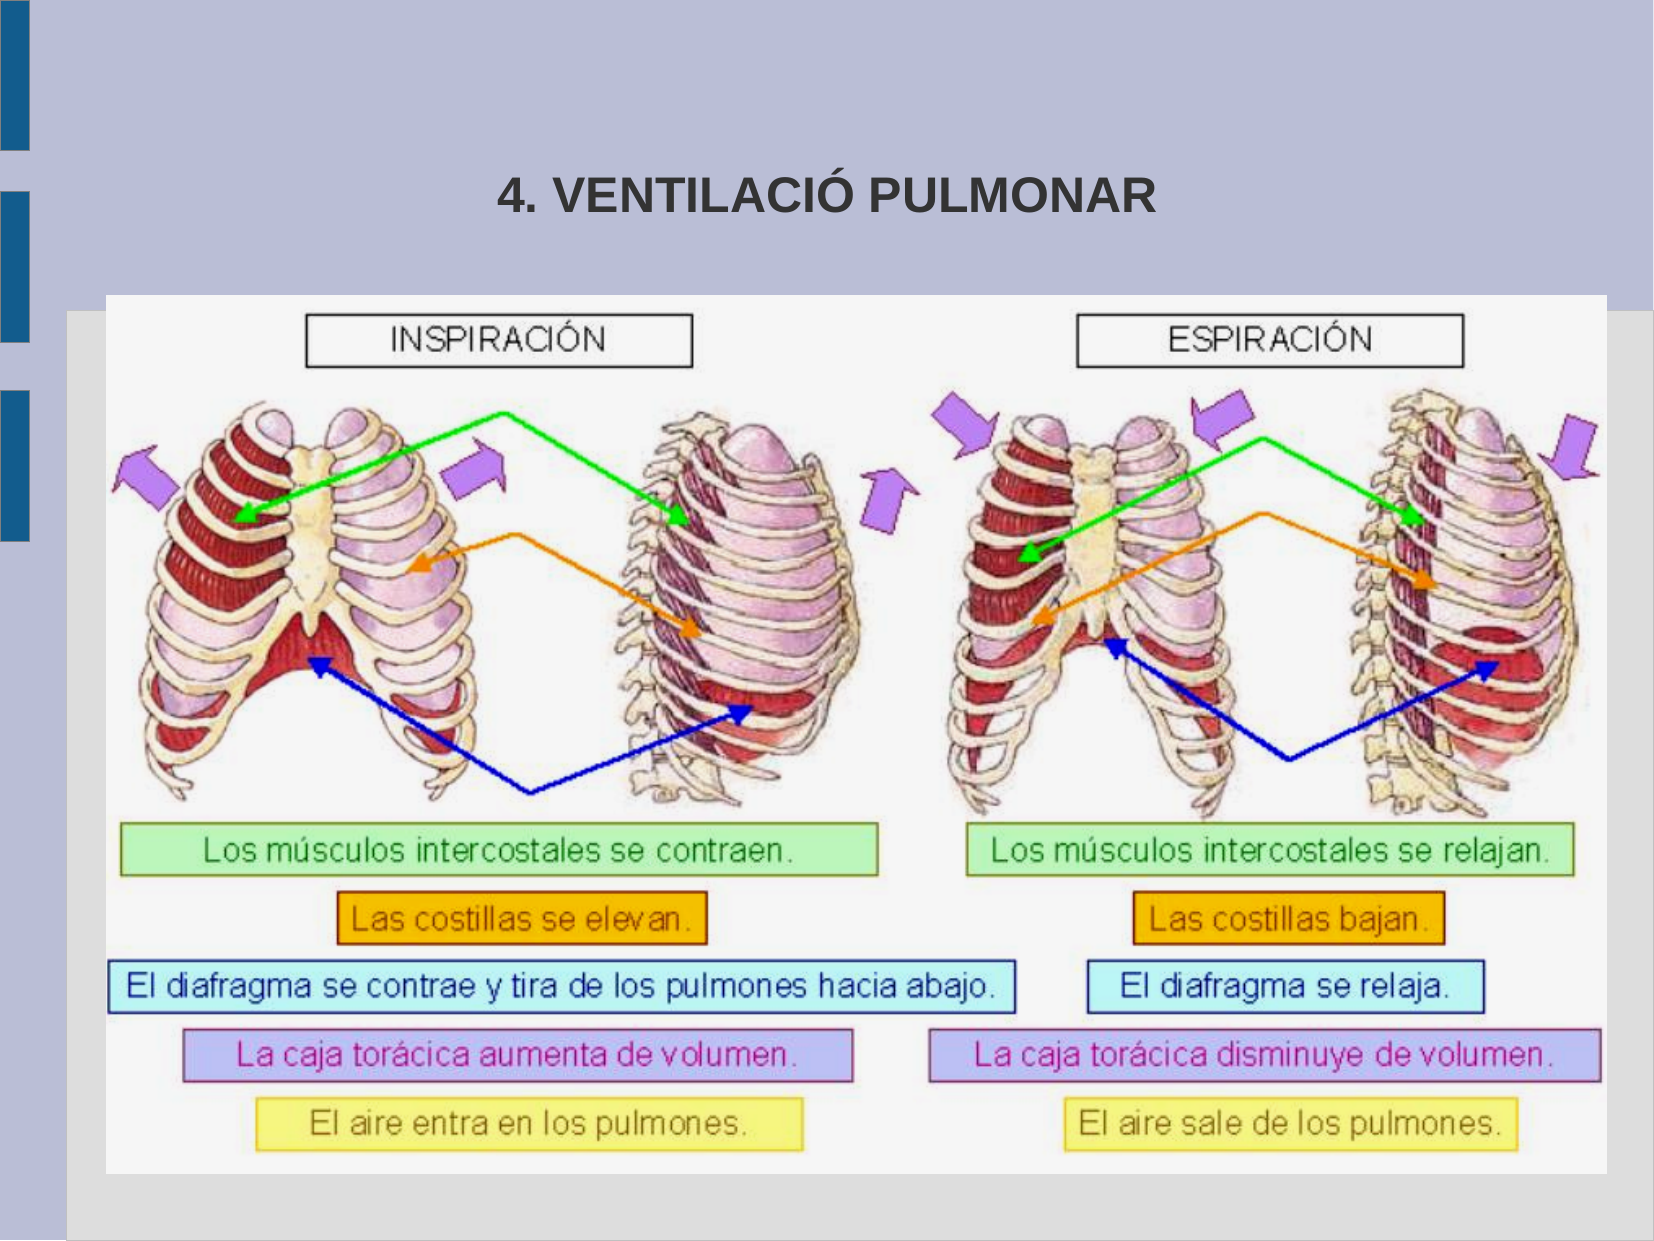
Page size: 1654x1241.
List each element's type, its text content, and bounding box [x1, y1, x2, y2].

picture [106, 295, 1607, 1174]
title 4. VENTILACIÓ PULMONAR [121, 91, 1534, 295]
